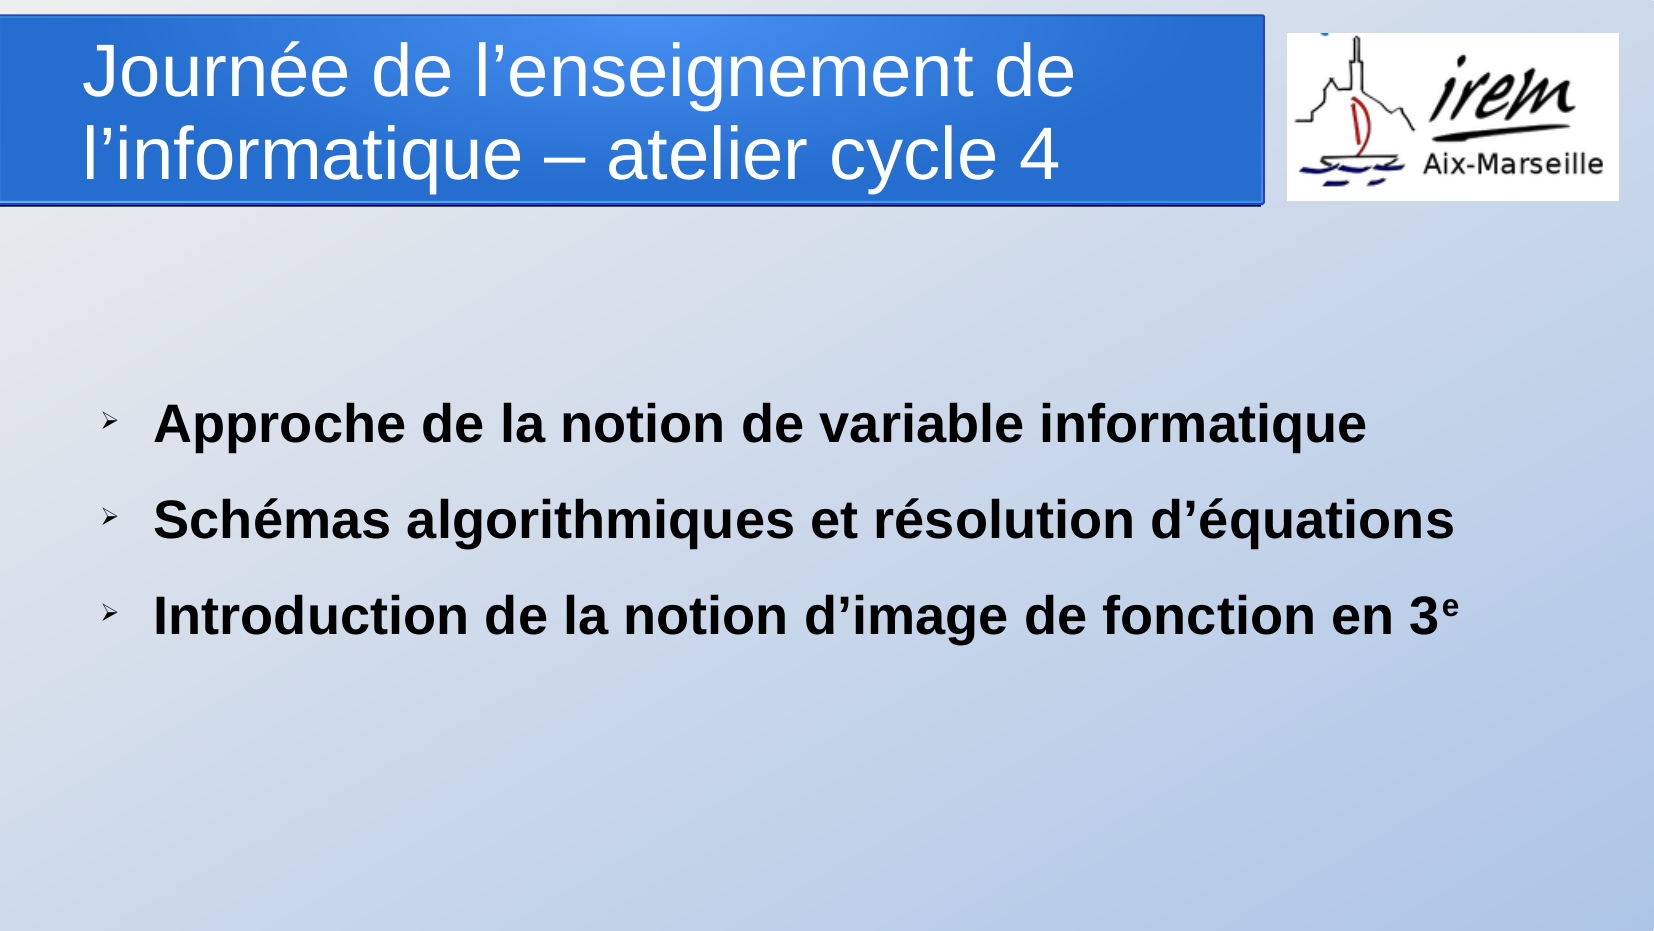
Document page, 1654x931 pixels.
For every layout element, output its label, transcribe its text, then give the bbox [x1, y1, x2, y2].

list Approche de la notion de variable informatique Schémas algorithmiques et résolution d’équations Introduction de la notion d’image de fonction en 3e [82, 224, 1571, 898]
picture [1287, 33, 1619, 201]
title Journée de l’enseignement de l’informatique – atelier cycle 4 [82, 29, 1235, 196]
